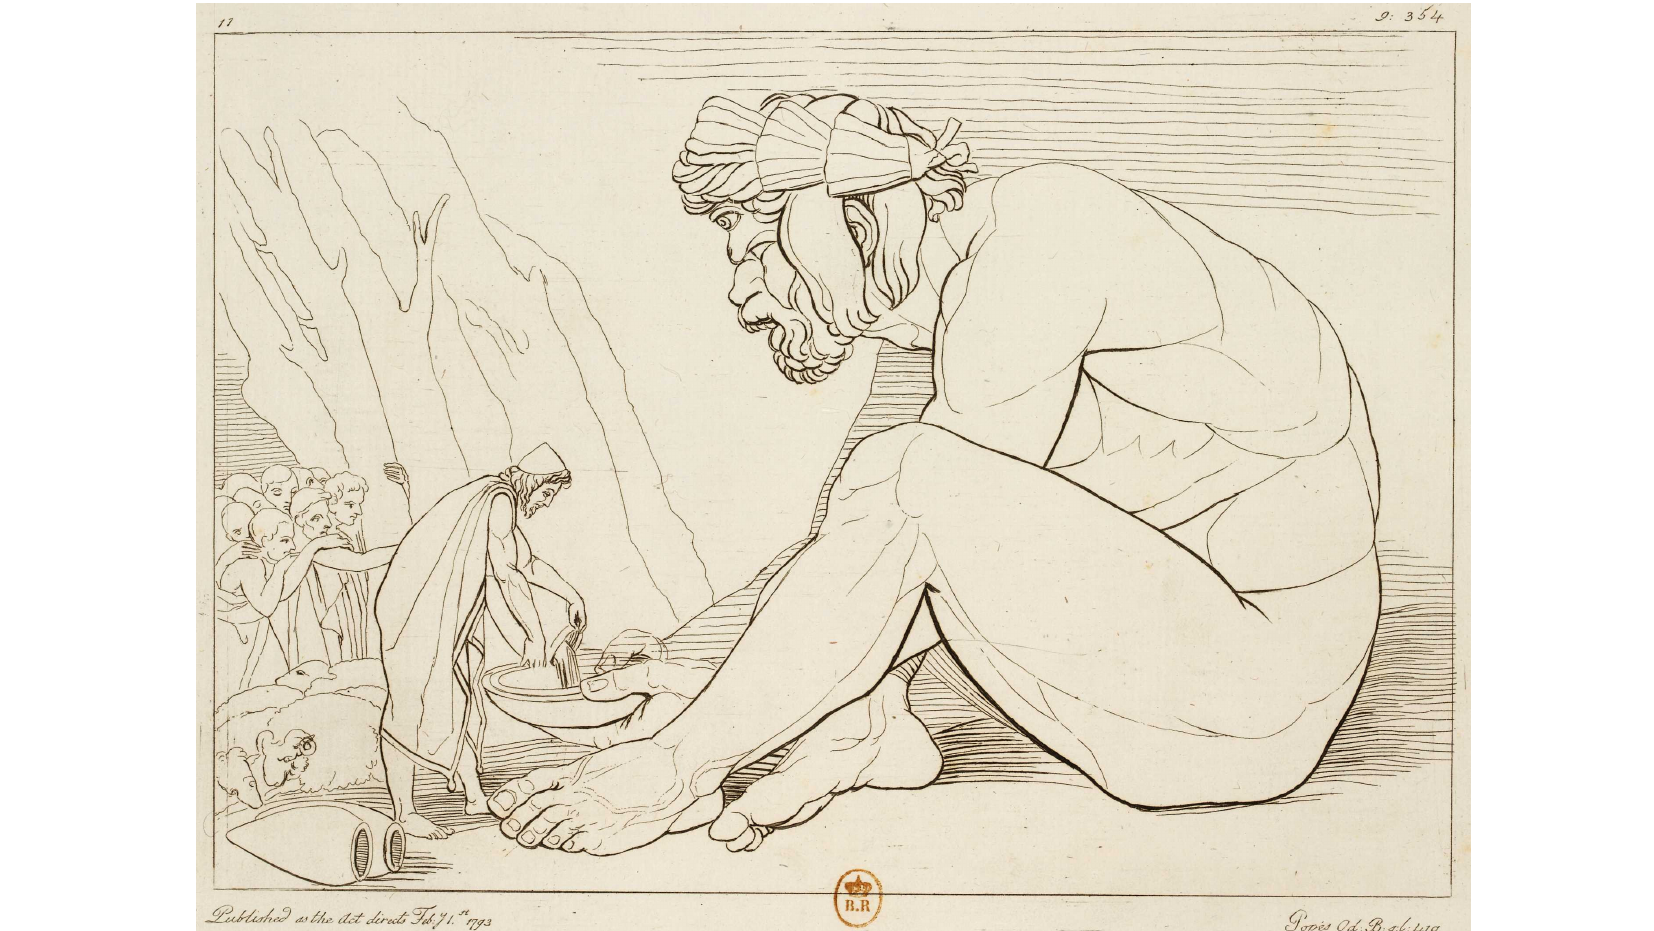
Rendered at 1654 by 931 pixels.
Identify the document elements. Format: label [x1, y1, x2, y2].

picture [196, 3, 1471, 931]
